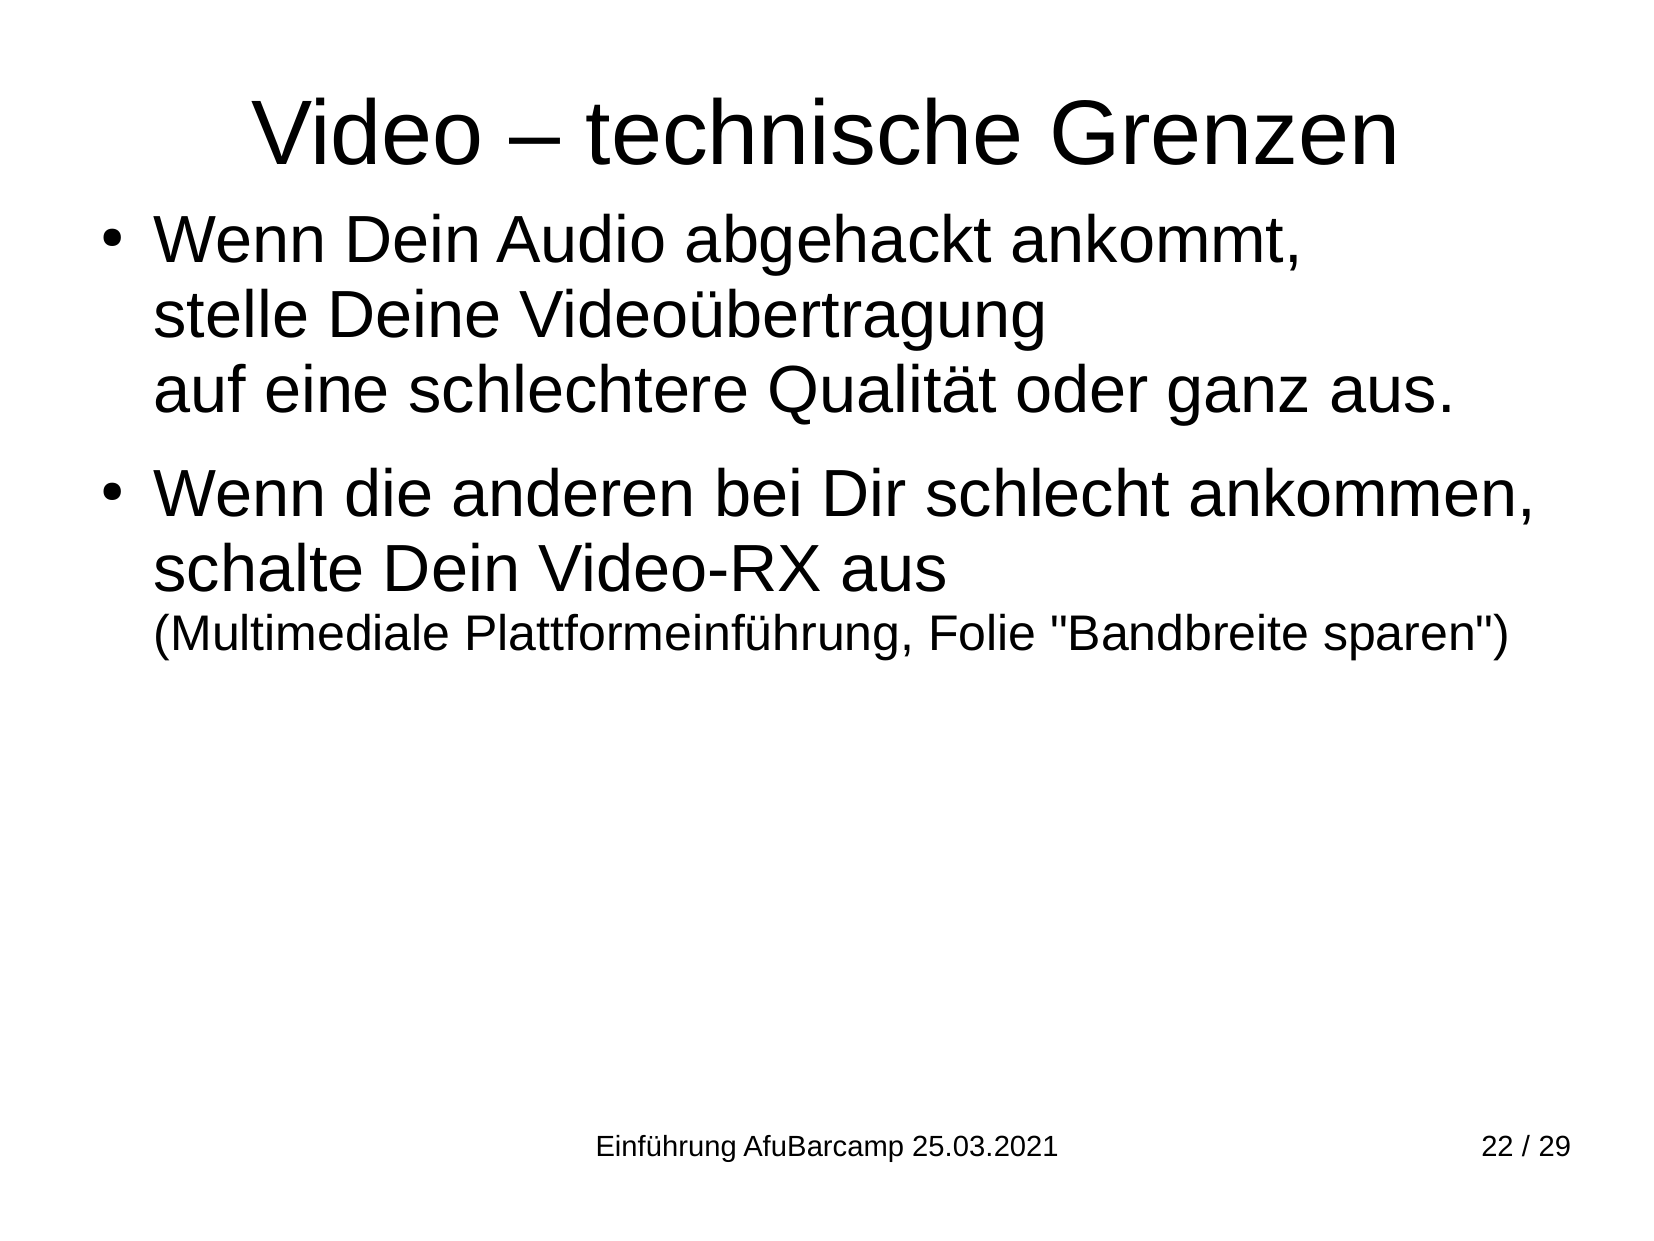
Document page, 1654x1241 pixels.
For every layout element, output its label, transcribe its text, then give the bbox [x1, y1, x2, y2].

title Video – technische Grenzen [82, 29, 1571, 202]
list Wenn Dein Audio abgehackt ankommt, stelle Deine Videoübertragung auf eine schlechtere Qualität oder ganz aus. Wenn die anderen bei Dir schlecht ankommen, schalte Dein Video-RX aus (Multimediale Plattformeinführung, Folie "Bandbreite sparen") [82, 202, 1571, 922]
